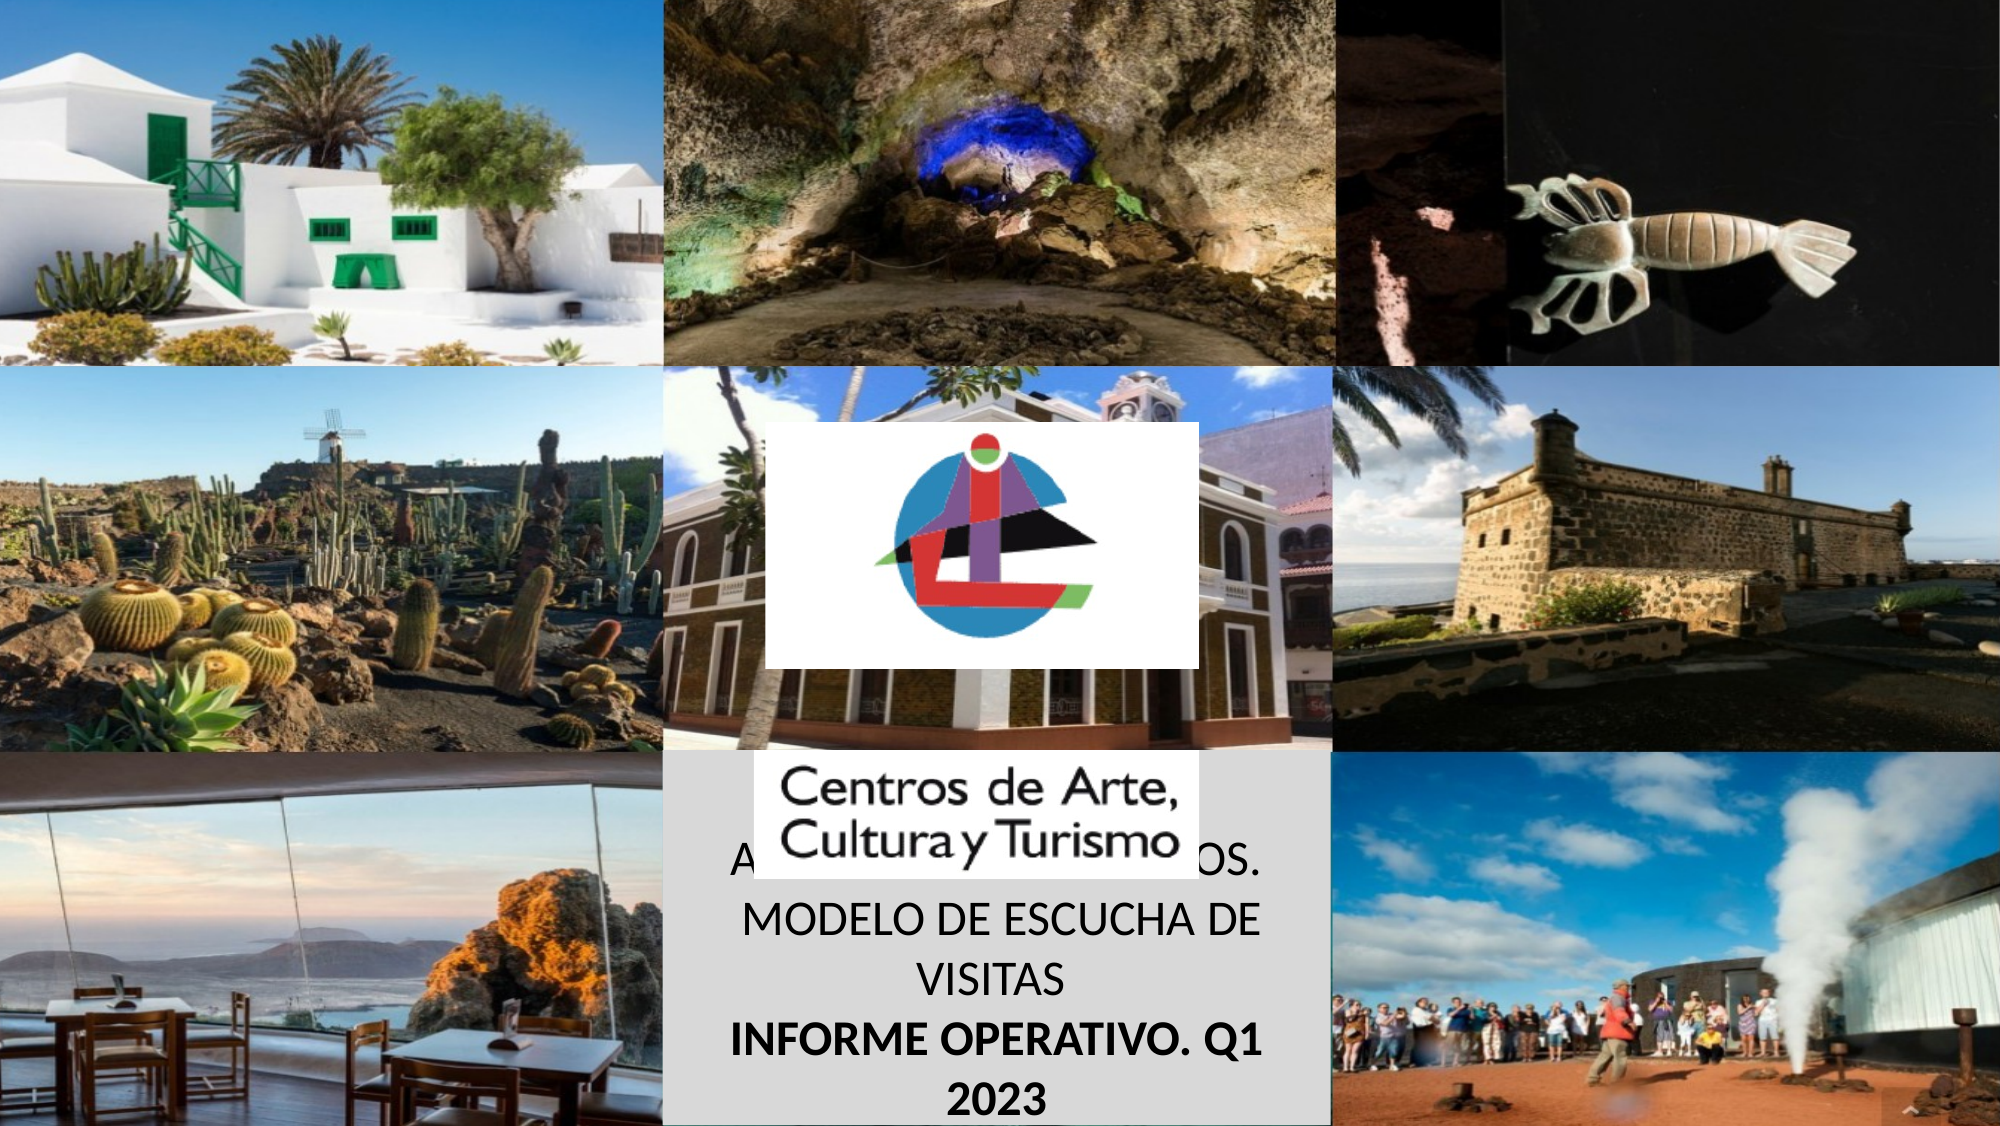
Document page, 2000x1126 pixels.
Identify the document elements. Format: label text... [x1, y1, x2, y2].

picture [1331, 834, 1337, 845]
text_box Análisis de Resultados. Modelo de Escucha de Visitas Informe Operativo. Q1 2023 [662, 750, 1331, 1126]
picture [0, 0, 2000, 1126]
